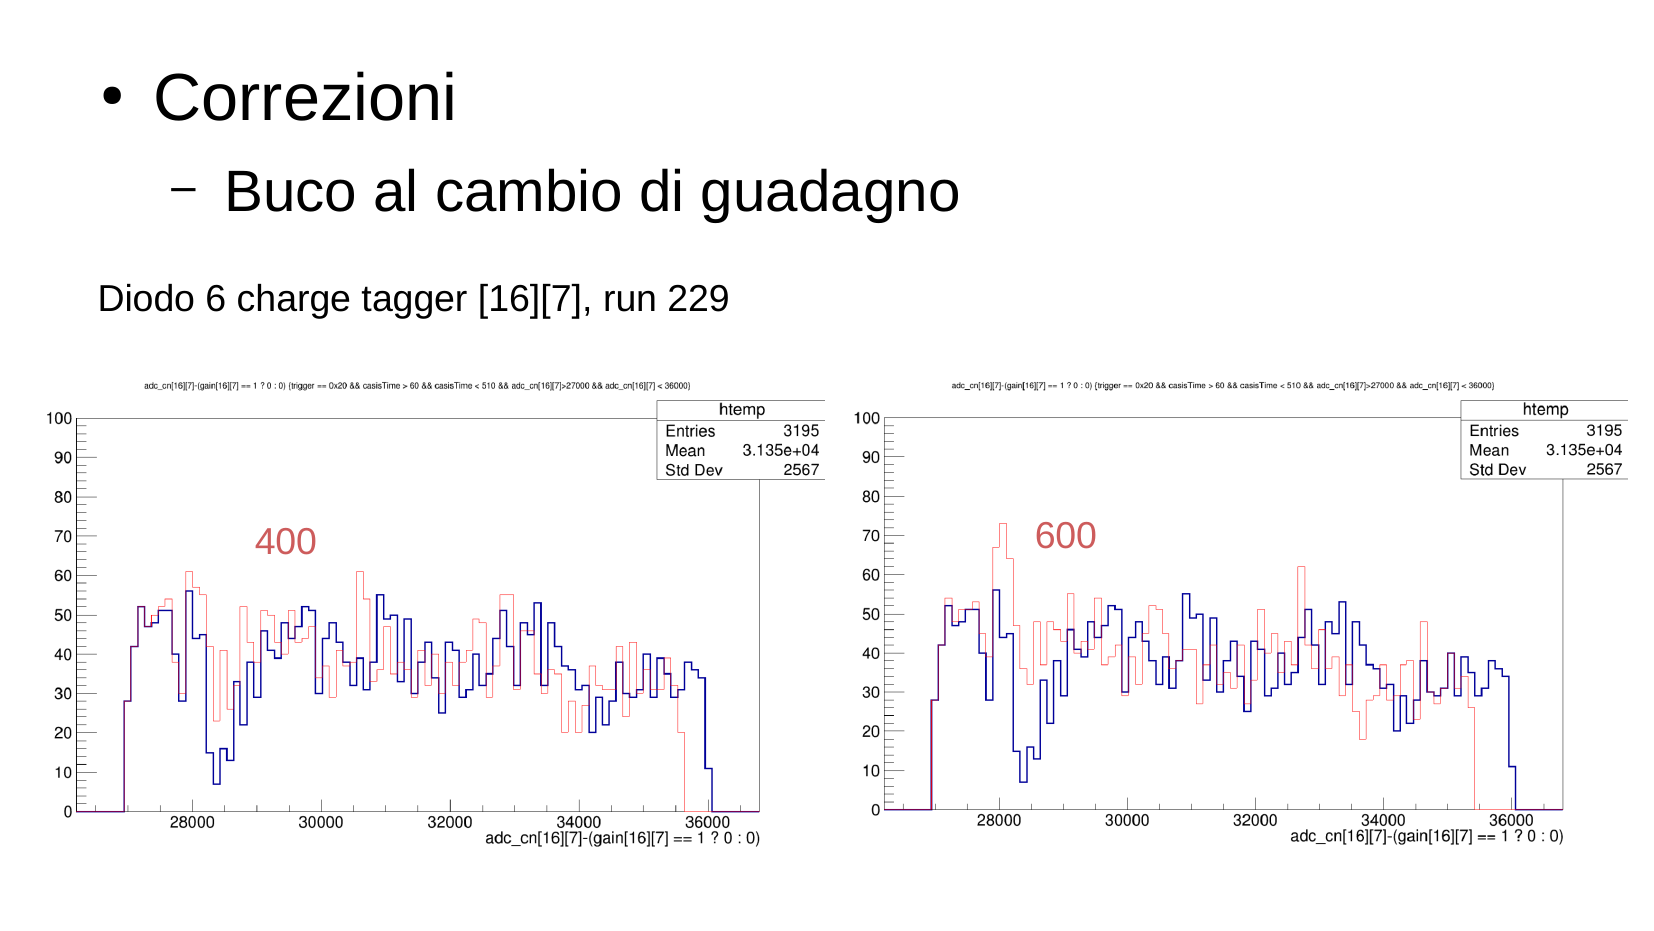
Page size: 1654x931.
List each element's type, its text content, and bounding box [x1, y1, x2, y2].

list Correzioni Buco al cambio di guadagno [82, 60, 1571, 757]
picture [840, 372, 1628, 853]
picture [32, 372, 826, 856]
text_box 600 [1020, 507, 1171, 565]
text_box Diodo 6 charge tagger [16][7], run 229 [82, 270, 751, 369]
text_box 400 [240, 513, 391, 571]
